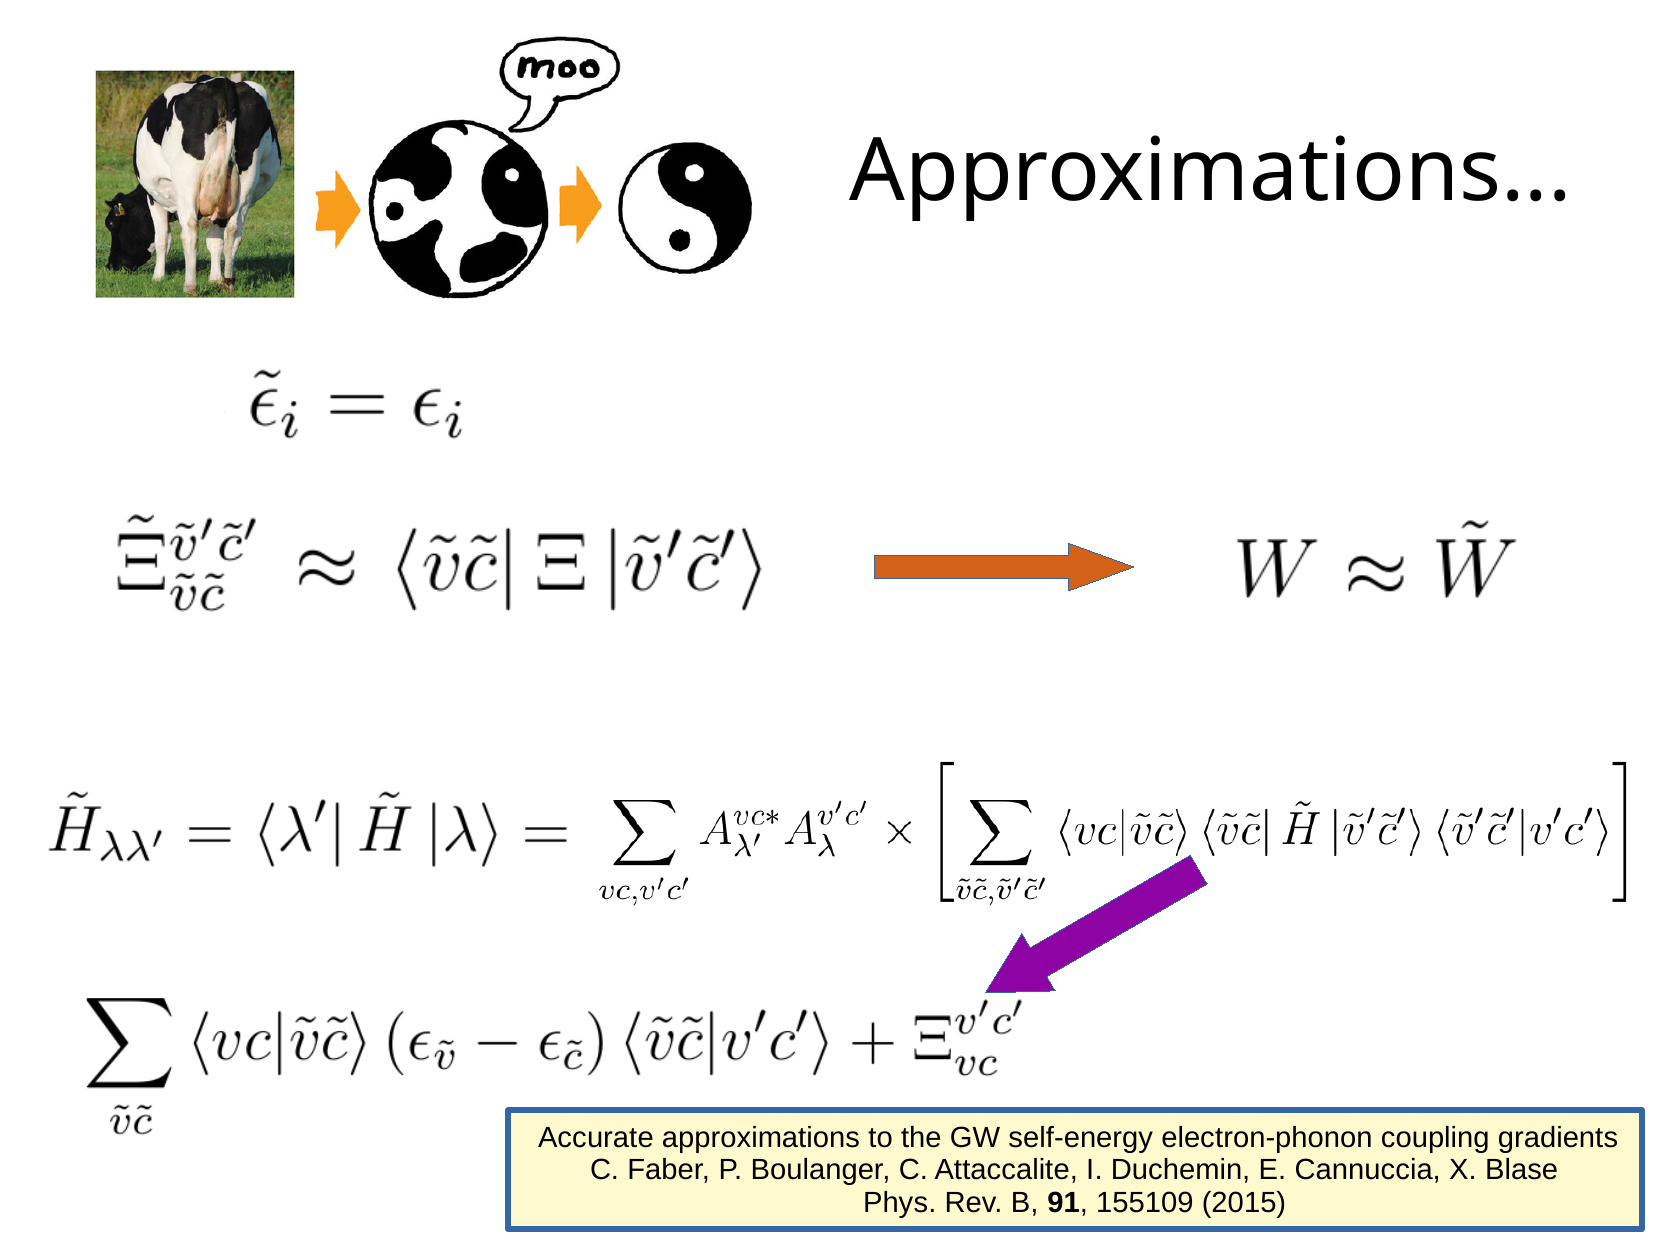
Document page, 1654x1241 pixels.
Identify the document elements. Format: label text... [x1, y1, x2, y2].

title Approximations... [673, 23, 1654, 310]
picture [224, 342, 469, 469]
text_box [874, 543, 1134, 591]
text_box Accurate approximations to the GW self-energy electron-phonon coupling gradients C. Faber, P. Boulanger, C. Attaccalite, I. Duchemin, E. Cannuccia, X. Blase Phys. Rev. B, 91, 155109 (2015) [507, 1110, 1642, 1230]
picture [70, 975, 1052, 1146]
text_box [985, 855, 1208, 993]
picture [94, 35, 756, 299]
picture [1216, 519, 1518, 626]
picture [590, 744, 1647, 922]
picture [82, 496, 771, 626]
picture [23, 755, 579, 913]
